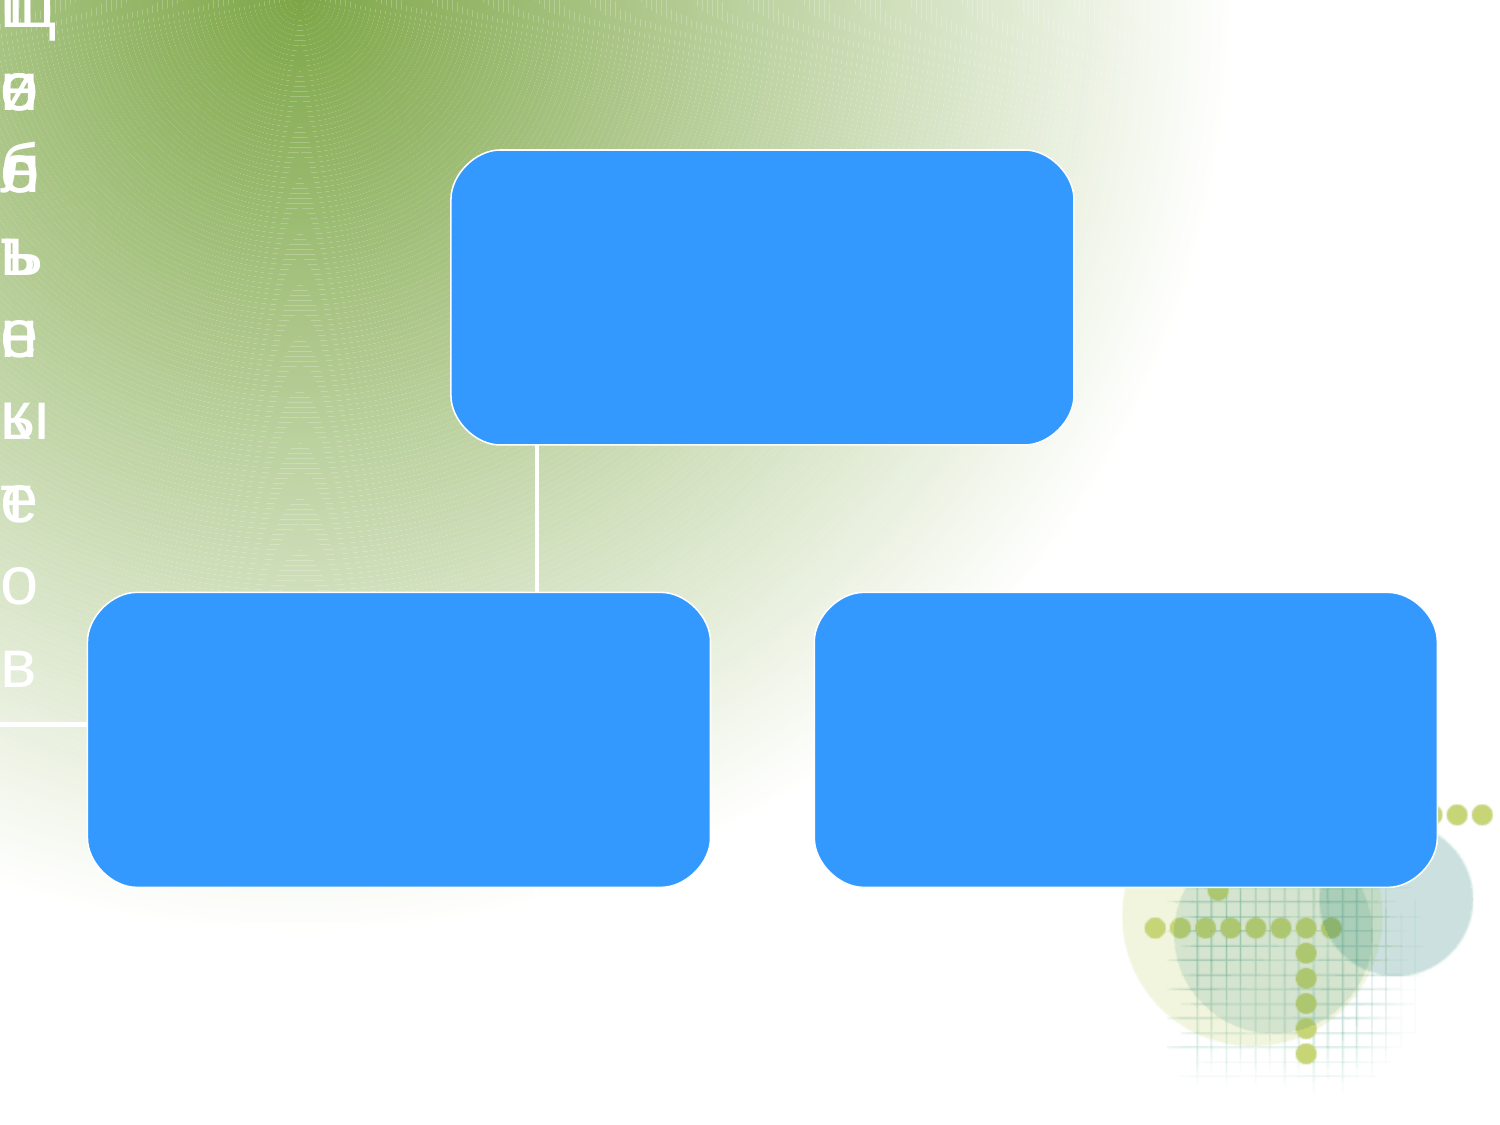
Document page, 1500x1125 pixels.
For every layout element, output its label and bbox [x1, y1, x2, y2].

title [75, 37, 1426, 225]
text_box [450, 149, 1074, 445]
text_box [87, 592, 711, 888]
text_box [814, 592, 1438, 888]
picture [1110, 718, 1500, 1098]
